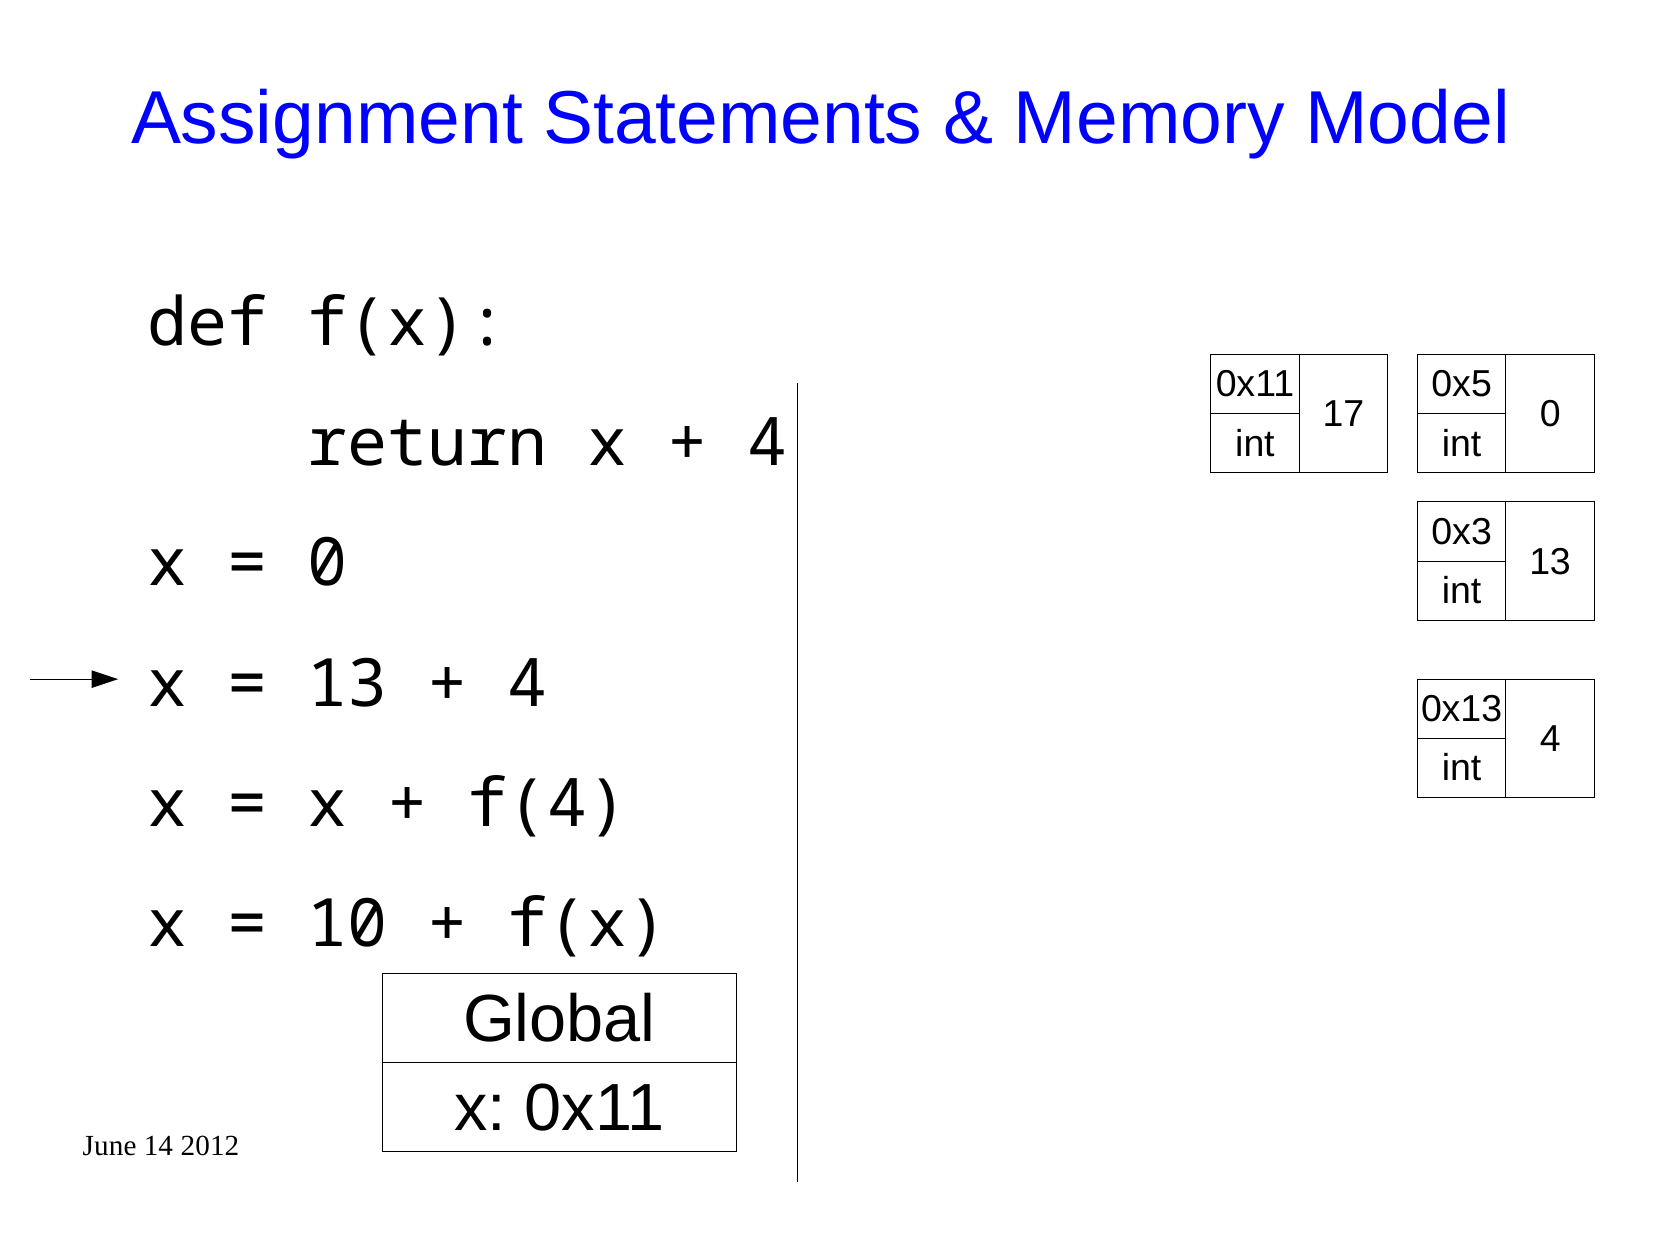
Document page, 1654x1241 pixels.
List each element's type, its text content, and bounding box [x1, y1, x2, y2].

text_box Global [382, 973, 737, 1062]
text_box int [1417, 562, 1505, 621]
text_box 0x3 [1417, 501, 1505, 562]
text_box int [1417, 414, 1505, 473]
text_box 13 [1505, 501, 1595, 621]
text_box 4 [1505, 679, 1595, 798]
list def f(x): return x + 4 x = 0 x = 13 + 4 x = x + f(4) x = 10 + f(x) [76, 274, 1506, 822]
title Assignment Statements & Memory Model [76, 58, 1565, 178]
text_box int [1417, 739, 1505, 798]
text_box 17 [1299, 354, 1388, 473]
text_box int [1210, 414, 1299, 473]
text_box 0 [1505, 354, 1595, 473]
text_box x: 0x11 [382, 1062, 737, 1152]
text_box 0x5 [1417, 354, 1505, 414]
text_box 0x13 [1417, 679, 1505, 739]
text_box 0x11 [1210, 354, 1299, 414]
